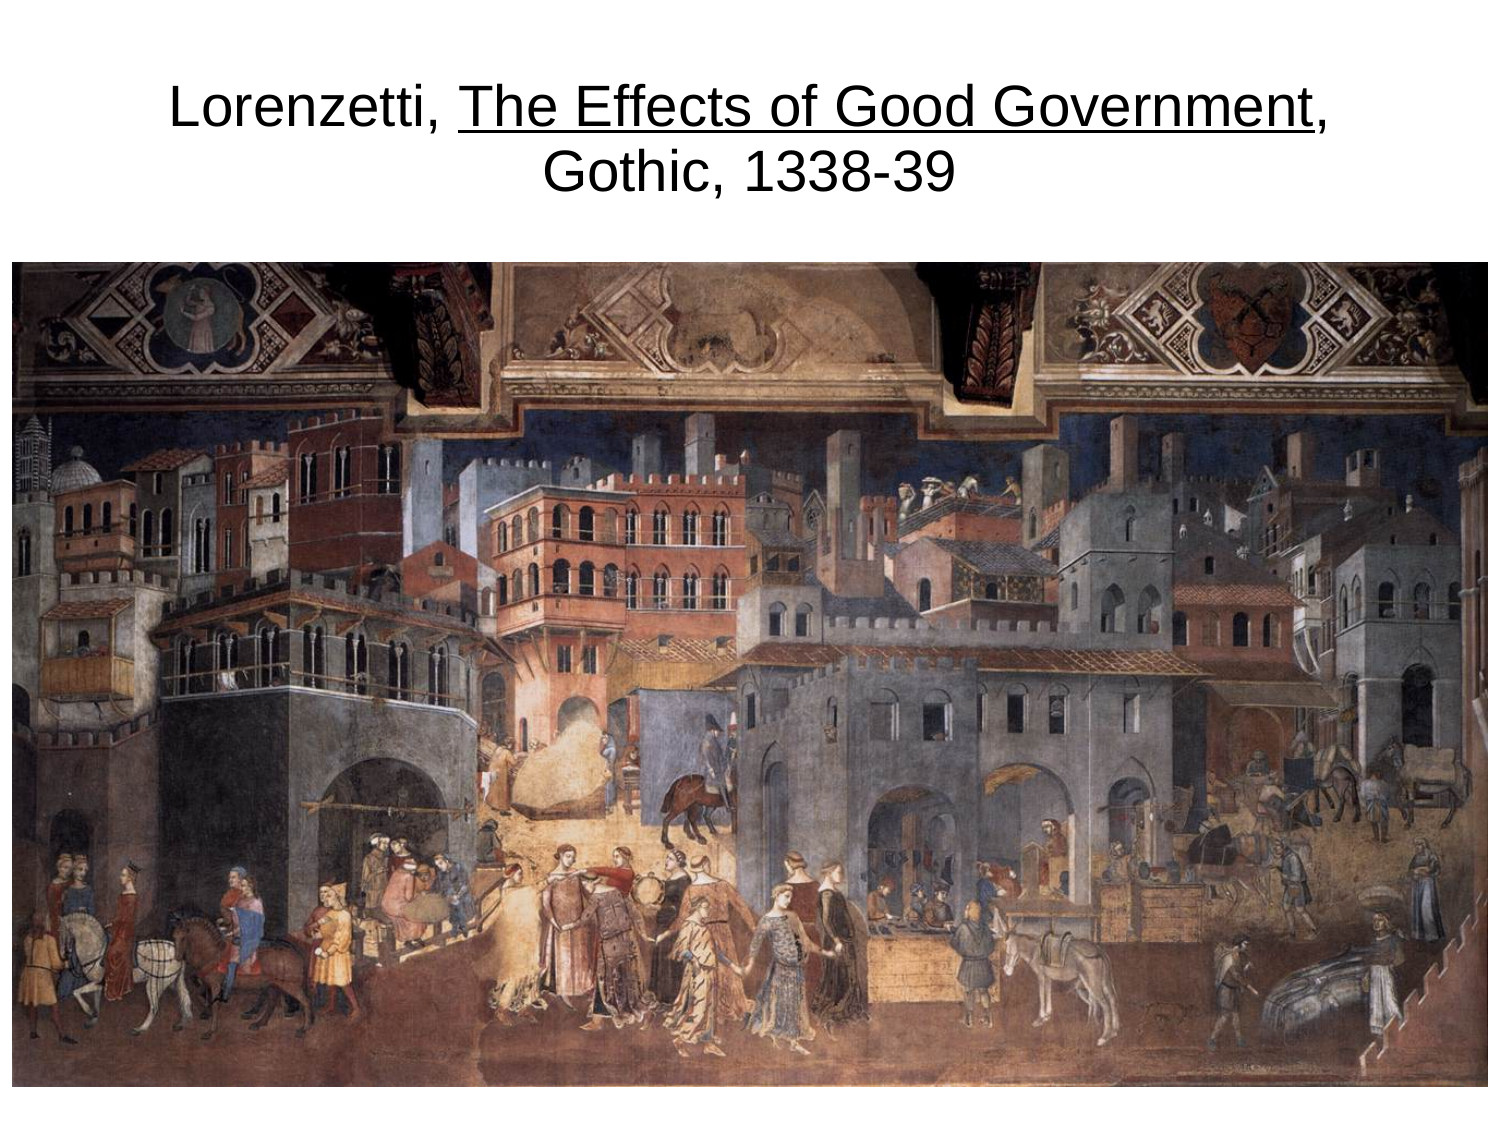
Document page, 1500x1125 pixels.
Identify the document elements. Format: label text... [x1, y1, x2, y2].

title Lorenzetti, The Effects of Good Government, Gothic, 1338-39 [75, 45, 1426, 233]
picture [12, 262, 1488, 1087]
